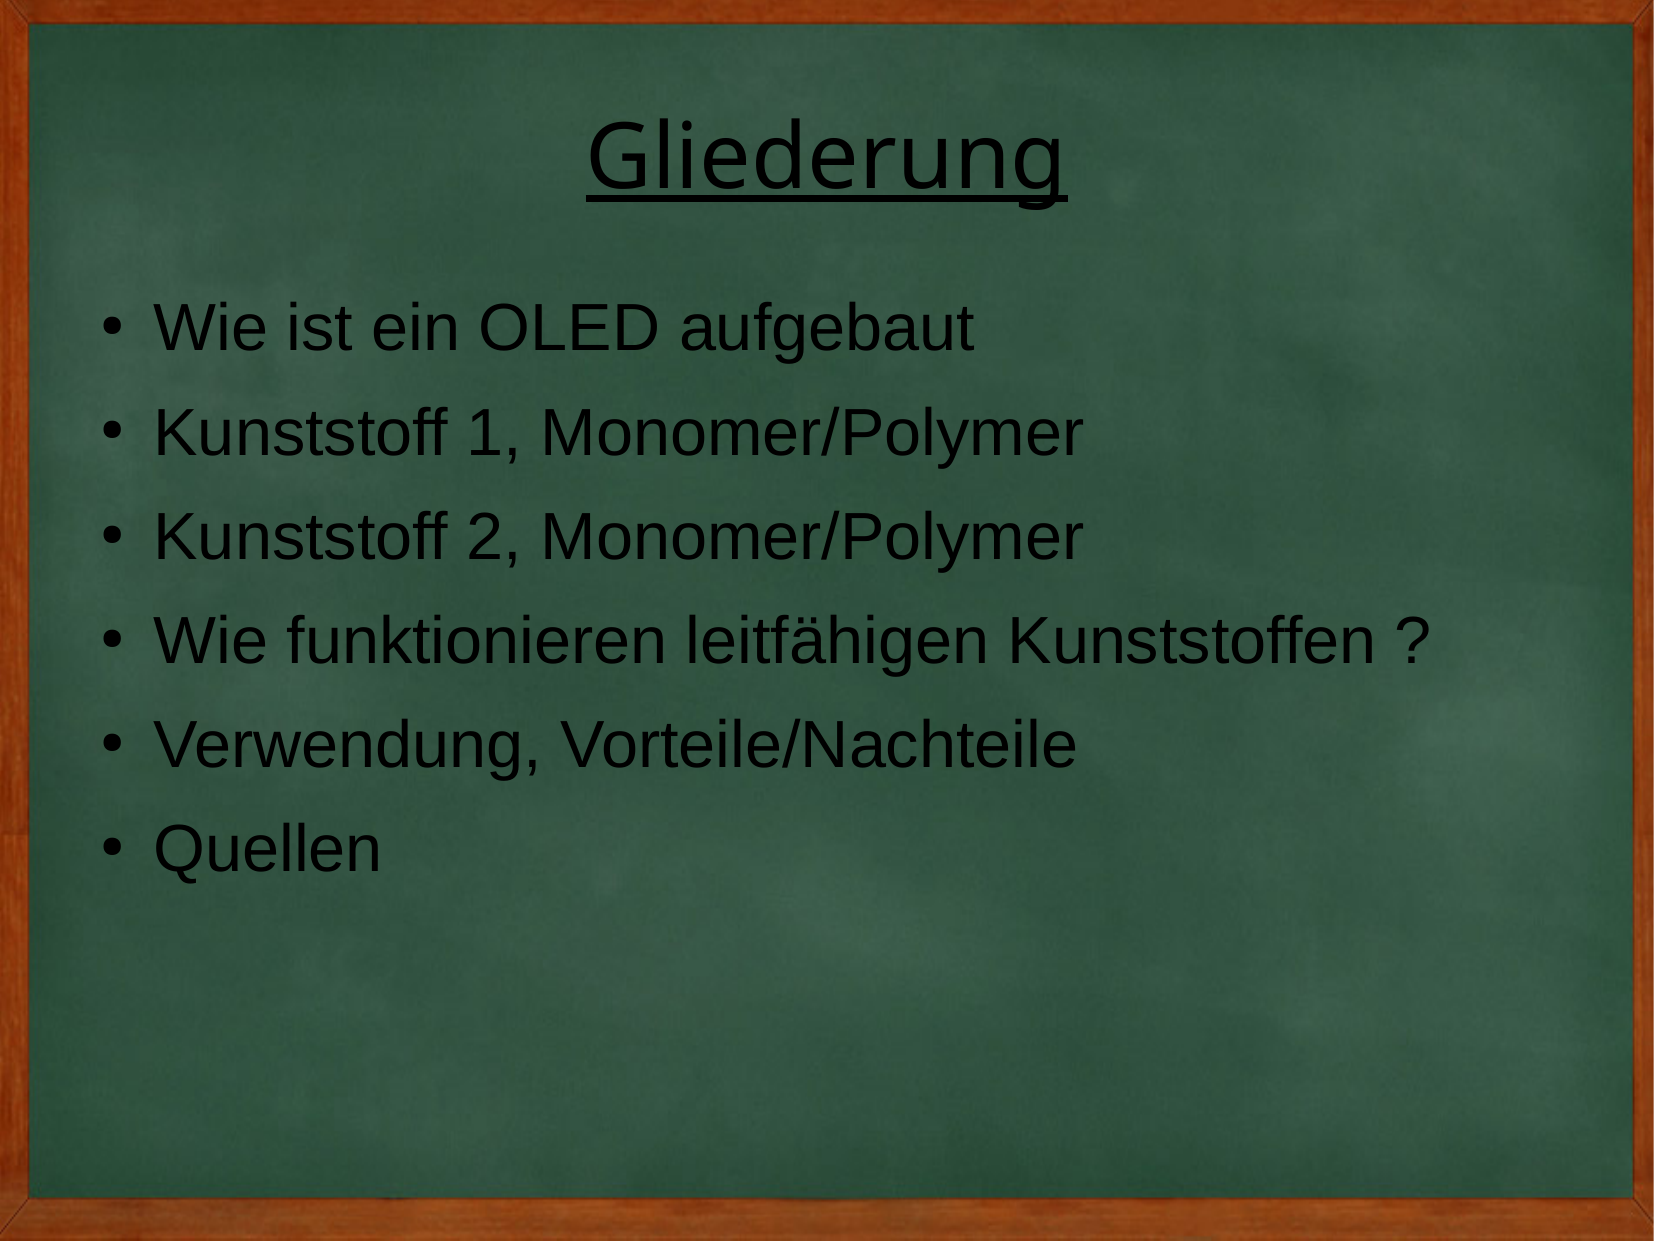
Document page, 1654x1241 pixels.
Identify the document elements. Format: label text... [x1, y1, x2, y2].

list Wie ist ein OLED aufgebaut Kunststoff 1, Monomer/Polymer Kunststoff 2, Monomer/Polymer Wie funktionieren leitfähigen Kunststoffen ? Verwendung, Vorteile/Nachteile Quellen [82, 290, 1571, 1109]
title Gliederung [82, 49, 1571, 257]
picture [0, 0, 1654, 1241]
